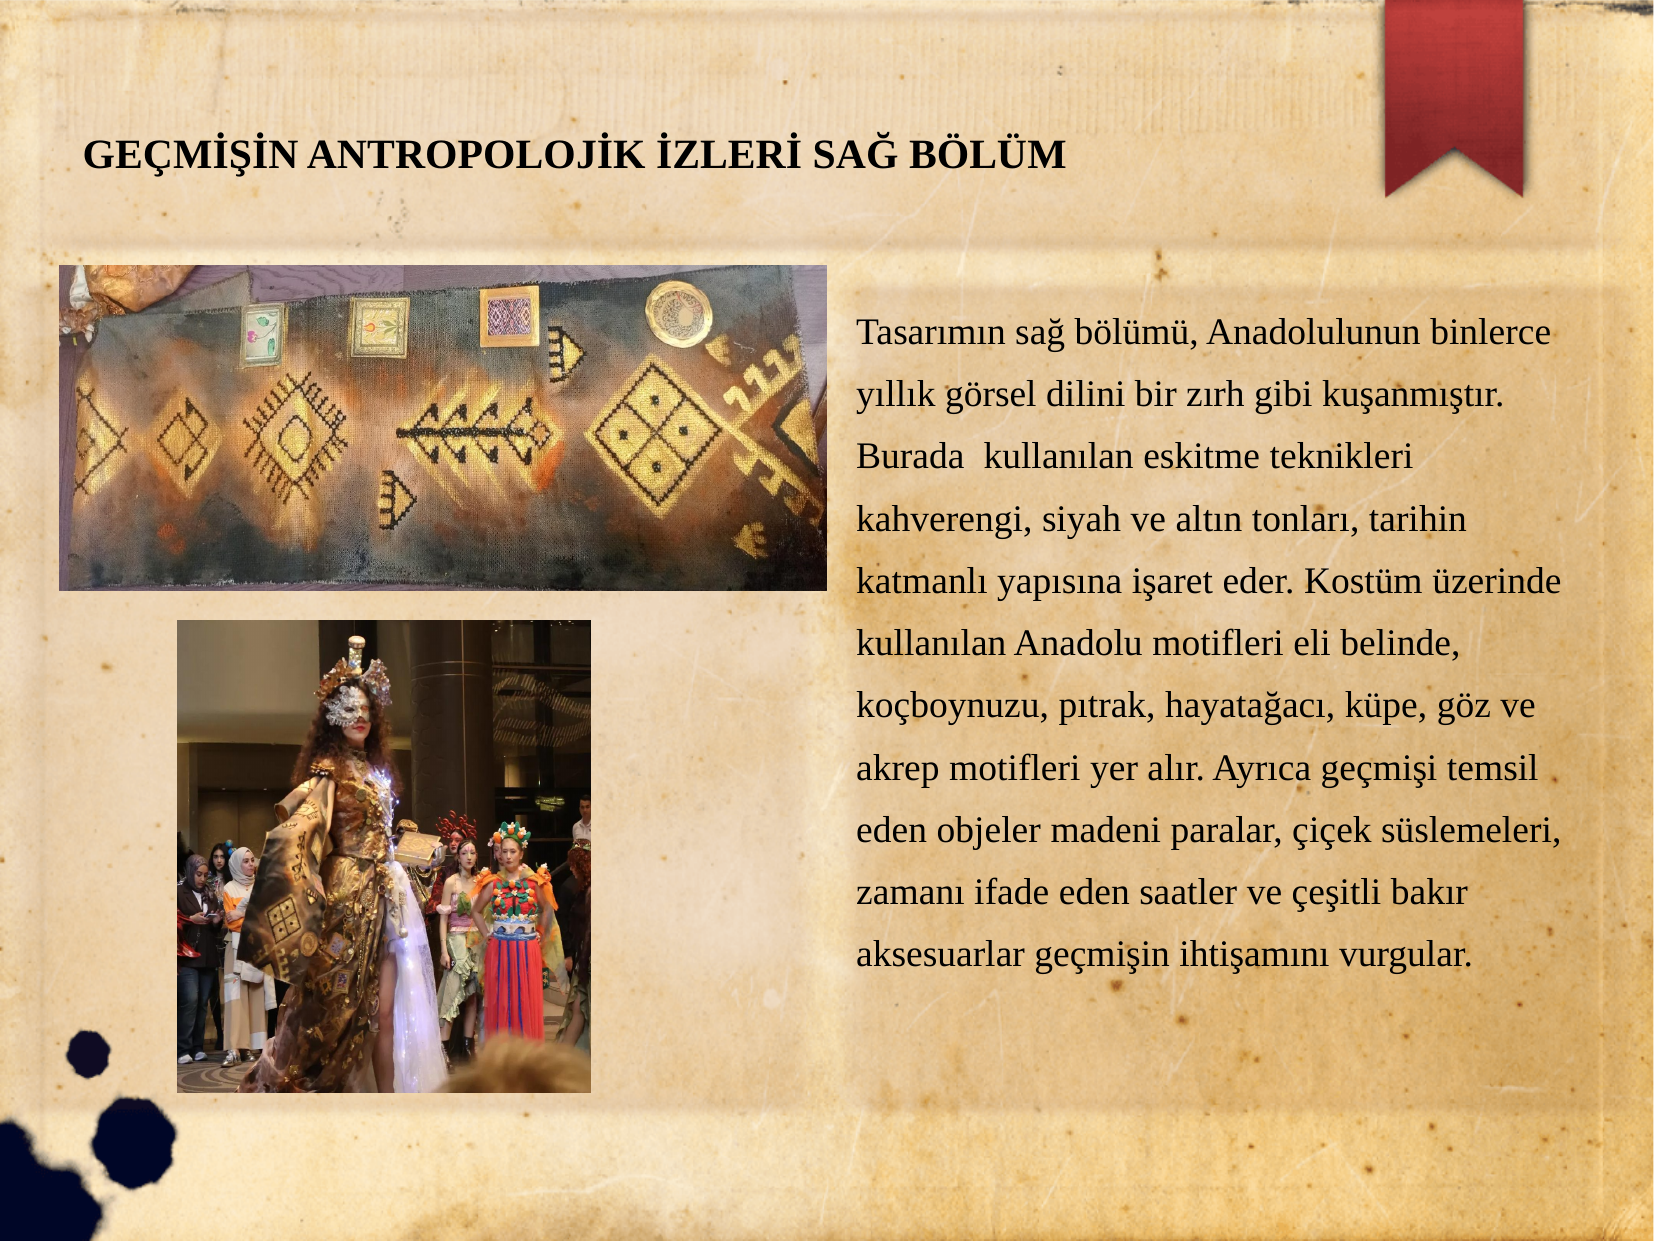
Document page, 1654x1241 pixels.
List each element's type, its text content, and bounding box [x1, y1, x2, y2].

list Tasarımın sağ bölümü, Anadolulunun binlerce yıllık görsel dilini bir zırh gibi kuşanmıştır. Burada kullanılan eskitme teknikleri kahverengi, siyah ve altın tonları, tarihin katmanlı yapısına işaret eder. Kostüm üzerinde kullanılan Anadolu motifleri eli belinde, koçboynuzu, pıtrak, hayatağacı, küpe, göz ve akrep motifleri yer alır. Ayrıca geçmişi temsil eden objeler madeni paralar, çiçek süslemeleri, zamanı ifade eden saatler ve çeşitli bakır aksesuarlar geçmişin ihtişamını vurgular. [856, 290, 1571, 1152]
title GEÇMİŞİN ANTROPOLOJİK İZLERİ SAĞ BÖLÜM [82, 49, 1347, 237]
picture [0, 0, 1654, 1241]
